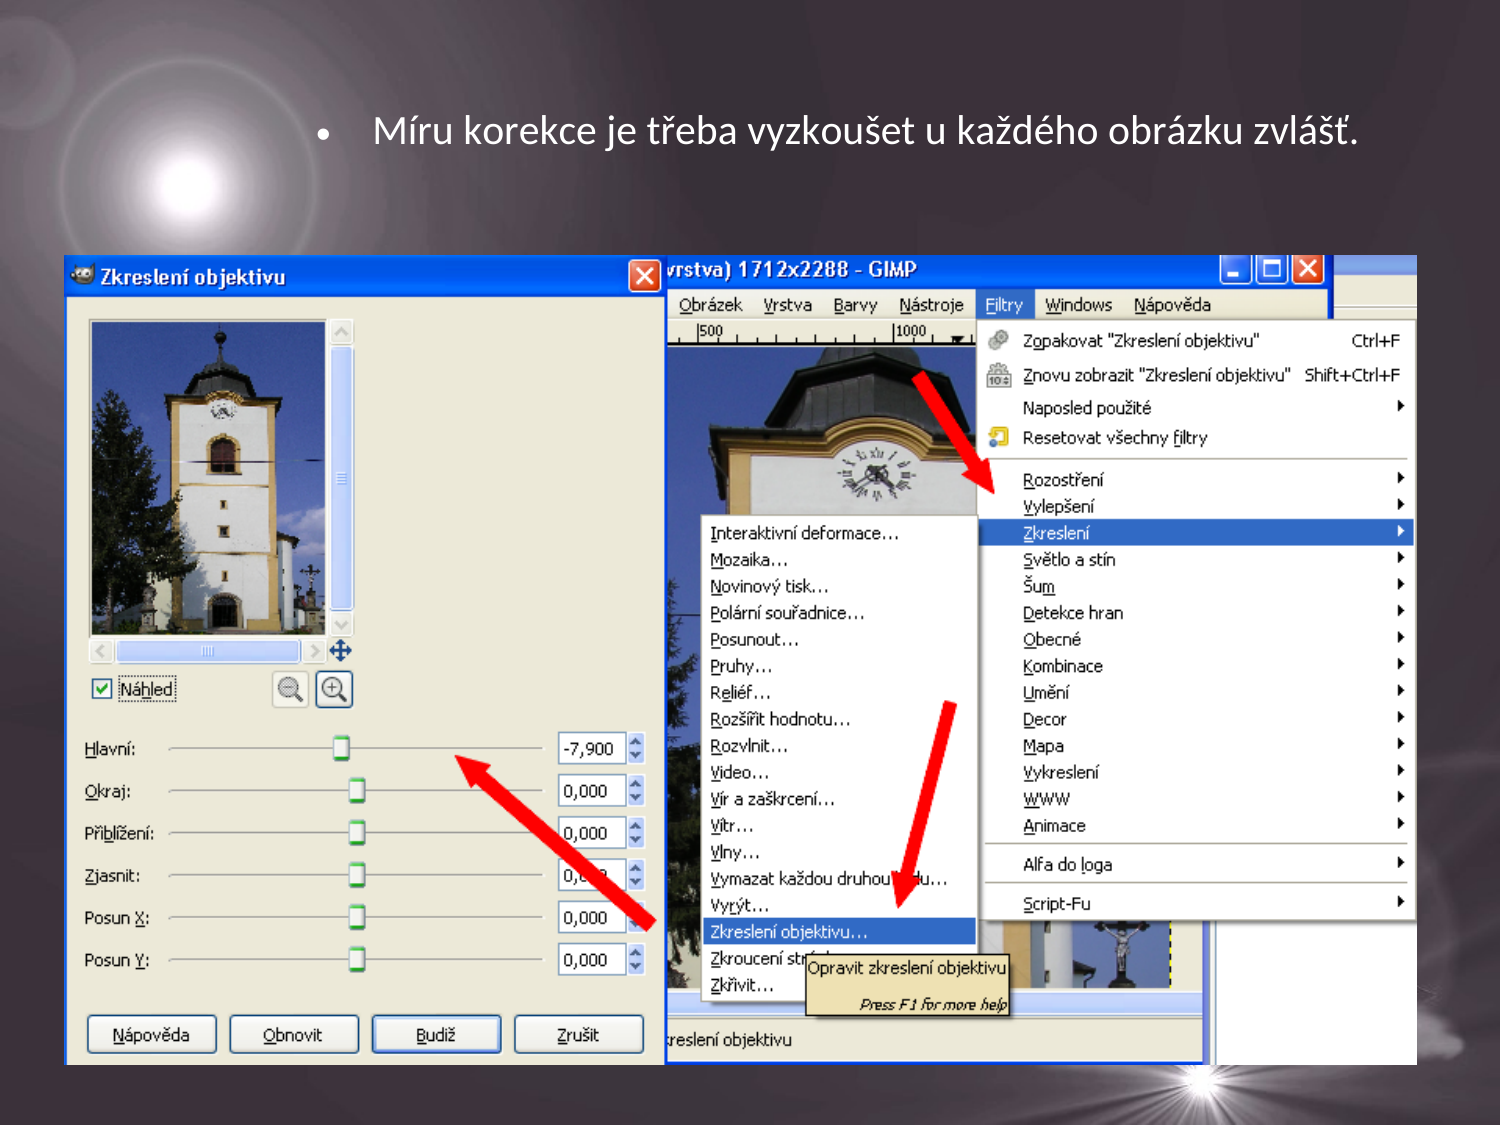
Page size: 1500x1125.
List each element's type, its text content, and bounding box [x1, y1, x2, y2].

list Míru korekce je třeba vyzkoušet u každého obrázku zvlášť. [301, 105, 1500, 231]
picture [0, 0, 1500, 1125]
